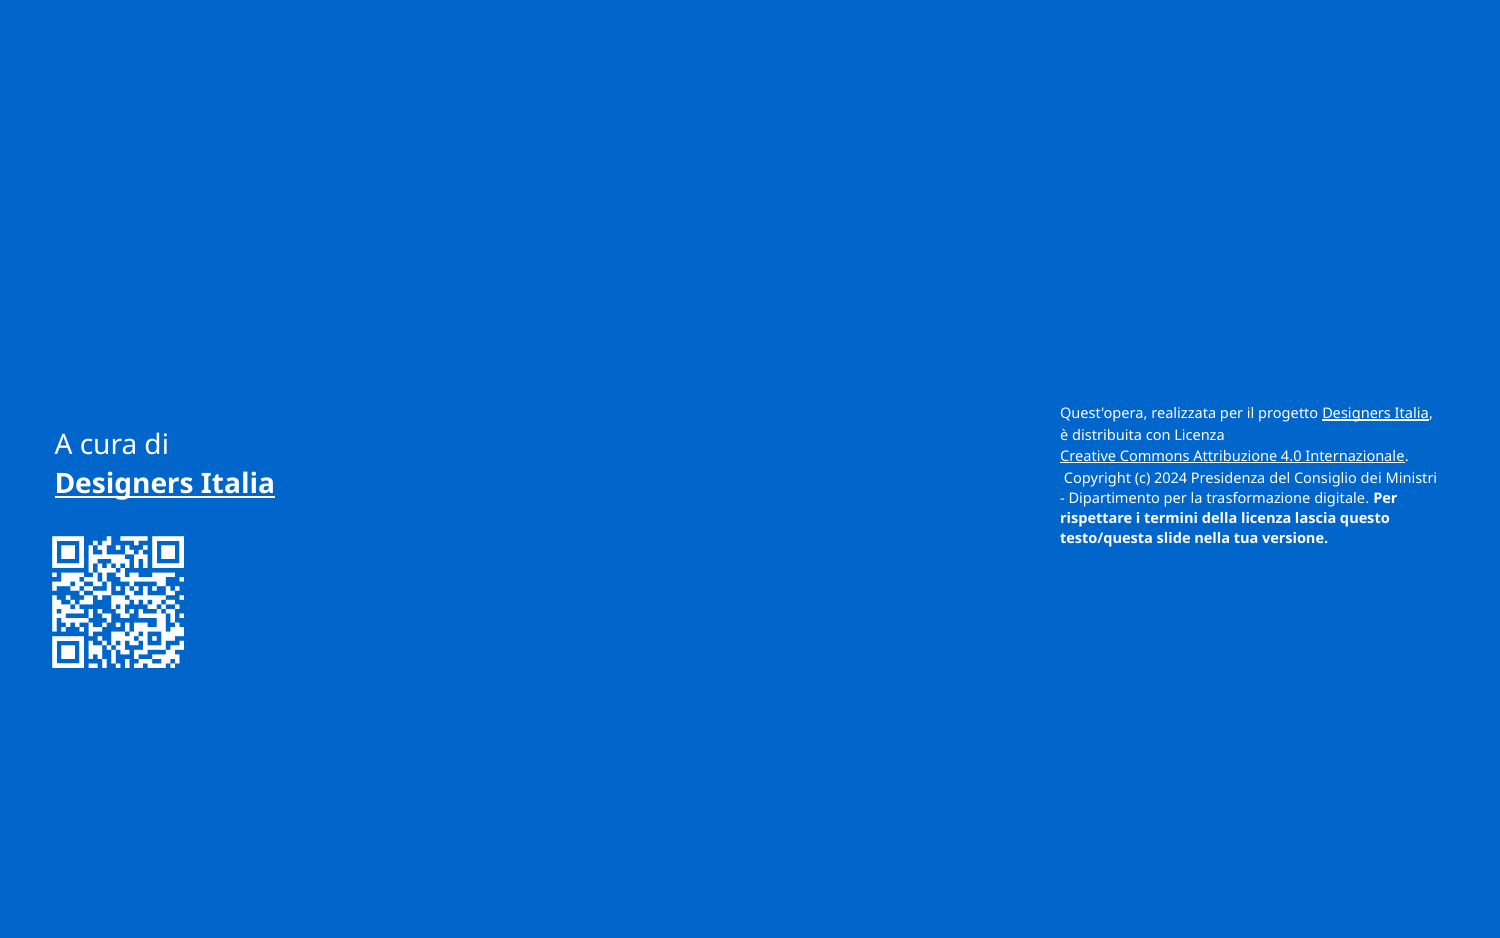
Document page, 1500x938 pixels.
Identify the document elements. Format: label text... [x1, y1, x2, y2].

picture [43, 527, 193, 677]
text_box Quest'opera, realizzata per il progetto Designers Italia, è distribuita con Licenza Creative Commons Attribuzione 4.0 Internazionale. Copyright (c) 2024 Presidenza del Consiglio dei Ministri - Dipartimento per la trasformazione digitale. Per rispettare i termini della licenza lascia questo testo/questa slide nella tua versione. [1045, 385, 1454, 562]
text_box A cura di Designers Italia [43, 437, 497, 488]
